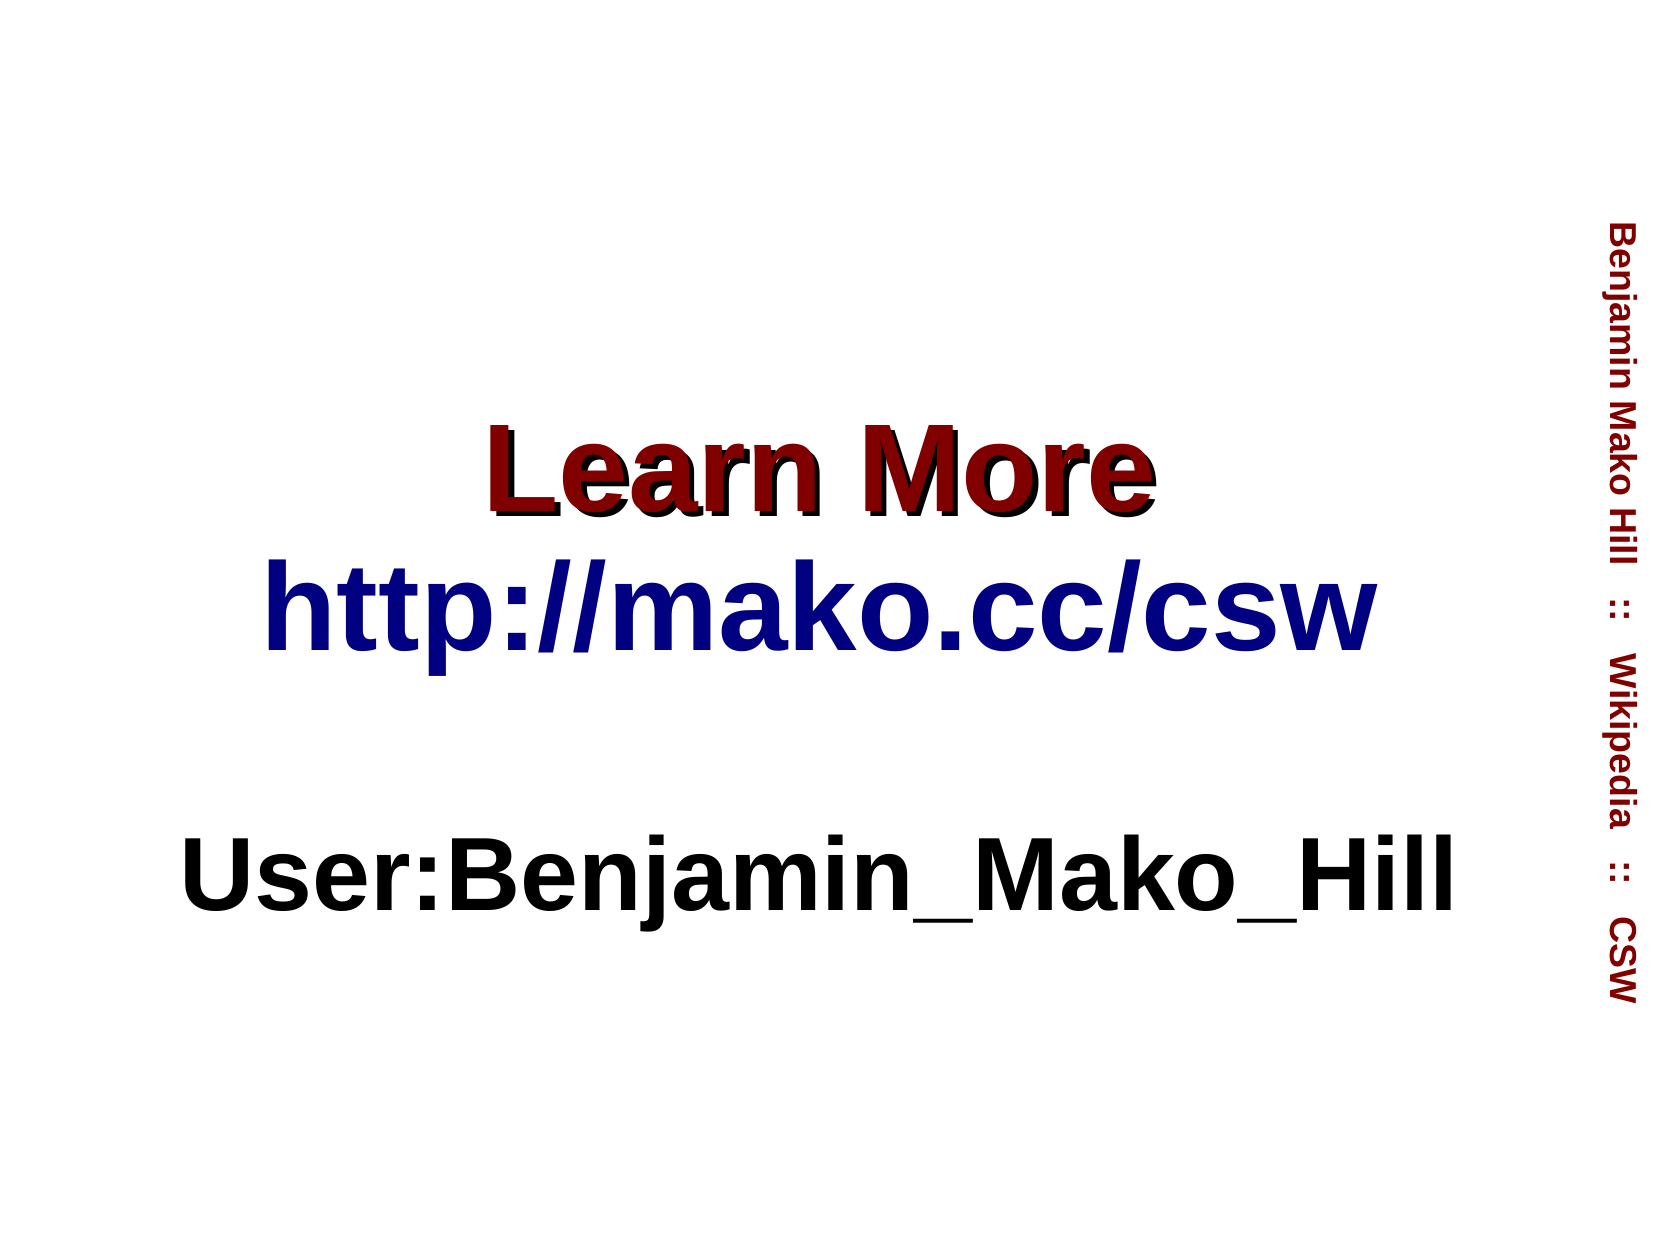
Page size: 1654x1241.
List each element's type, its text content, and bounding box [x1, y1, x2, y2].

text_box Learn More http://mako.cc/csw User:Benjamin_Mako_Hill [92, 392, 1548, 942]
